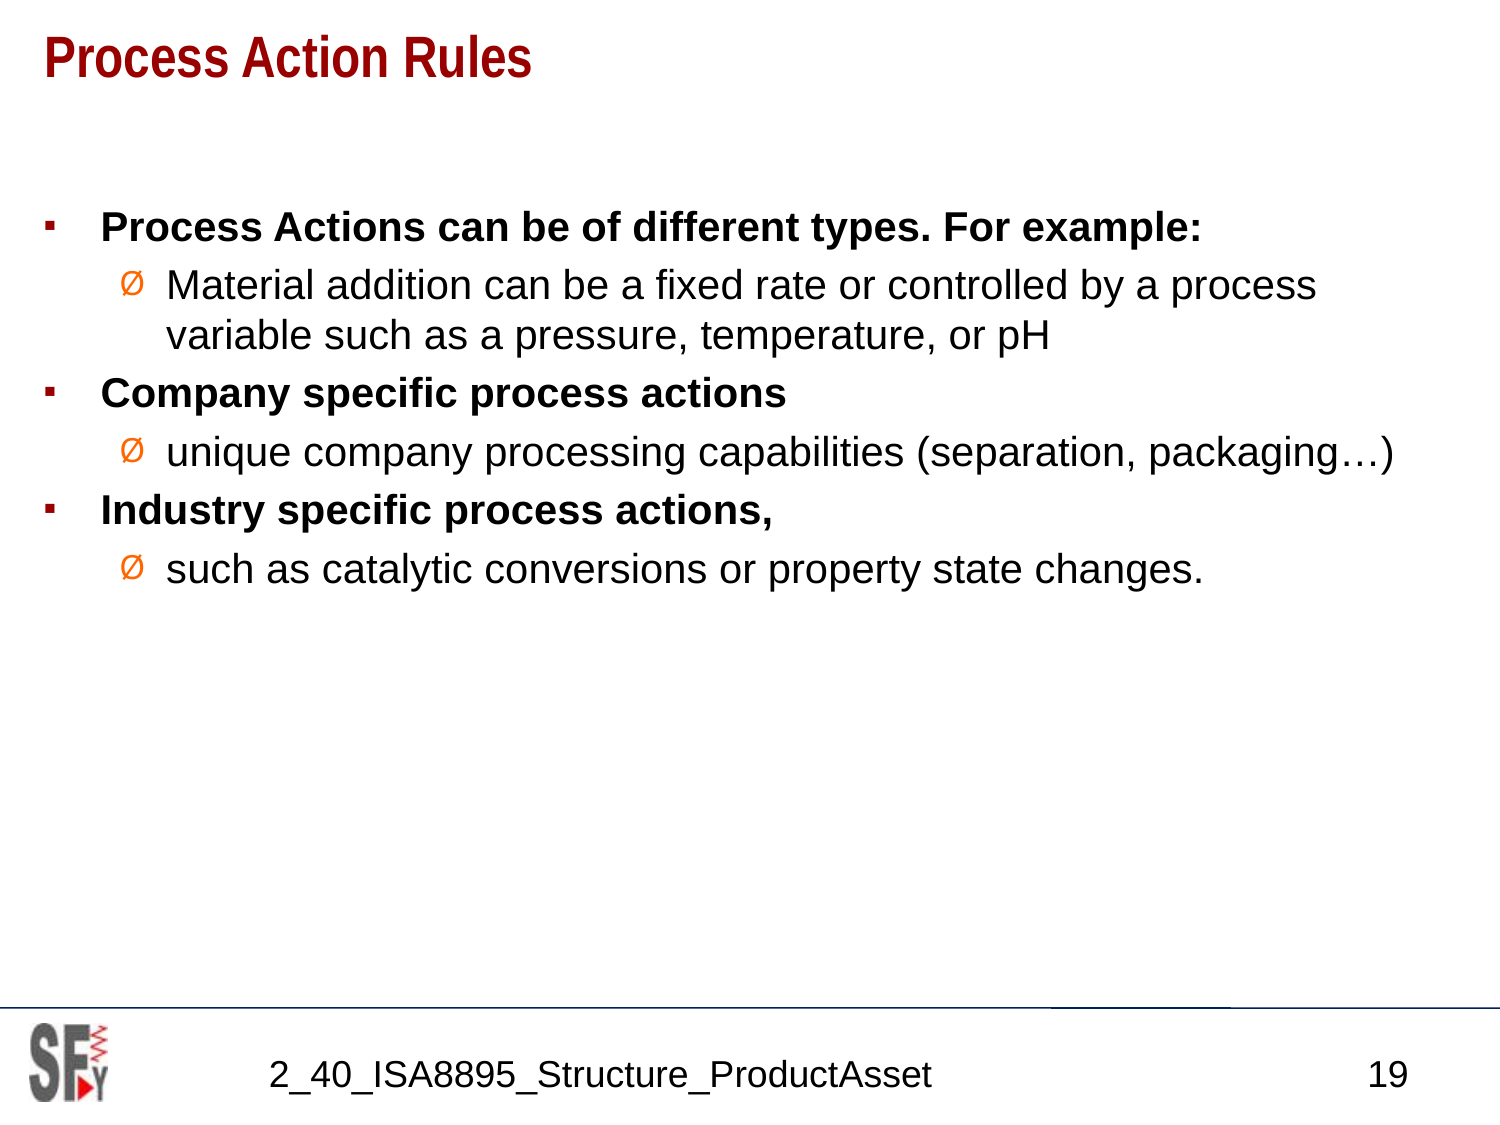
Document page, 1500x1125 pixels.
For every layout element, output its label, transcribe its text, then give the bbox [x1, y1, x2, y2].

footer 2_40_ISA8895_Structure_ProductAsset [253, 1034, 1336, 1103]
list Process Actions can be of different types. For example: Material addition can be a fixed rate or controlled by a process variable such as a pressure, temperature, or pH Company specific process actions unique company processing capabilities (separation, packaging…) Industry specific process actions, such as catalytic conversions or property state changes. [29, 184, 1471, 988]
slide_number <numéro> [1352, 1034, 1490, 1103]
picture [29, 1023, 108, 1102]
title Process Action Rules [29, 12, 1471, 138]
